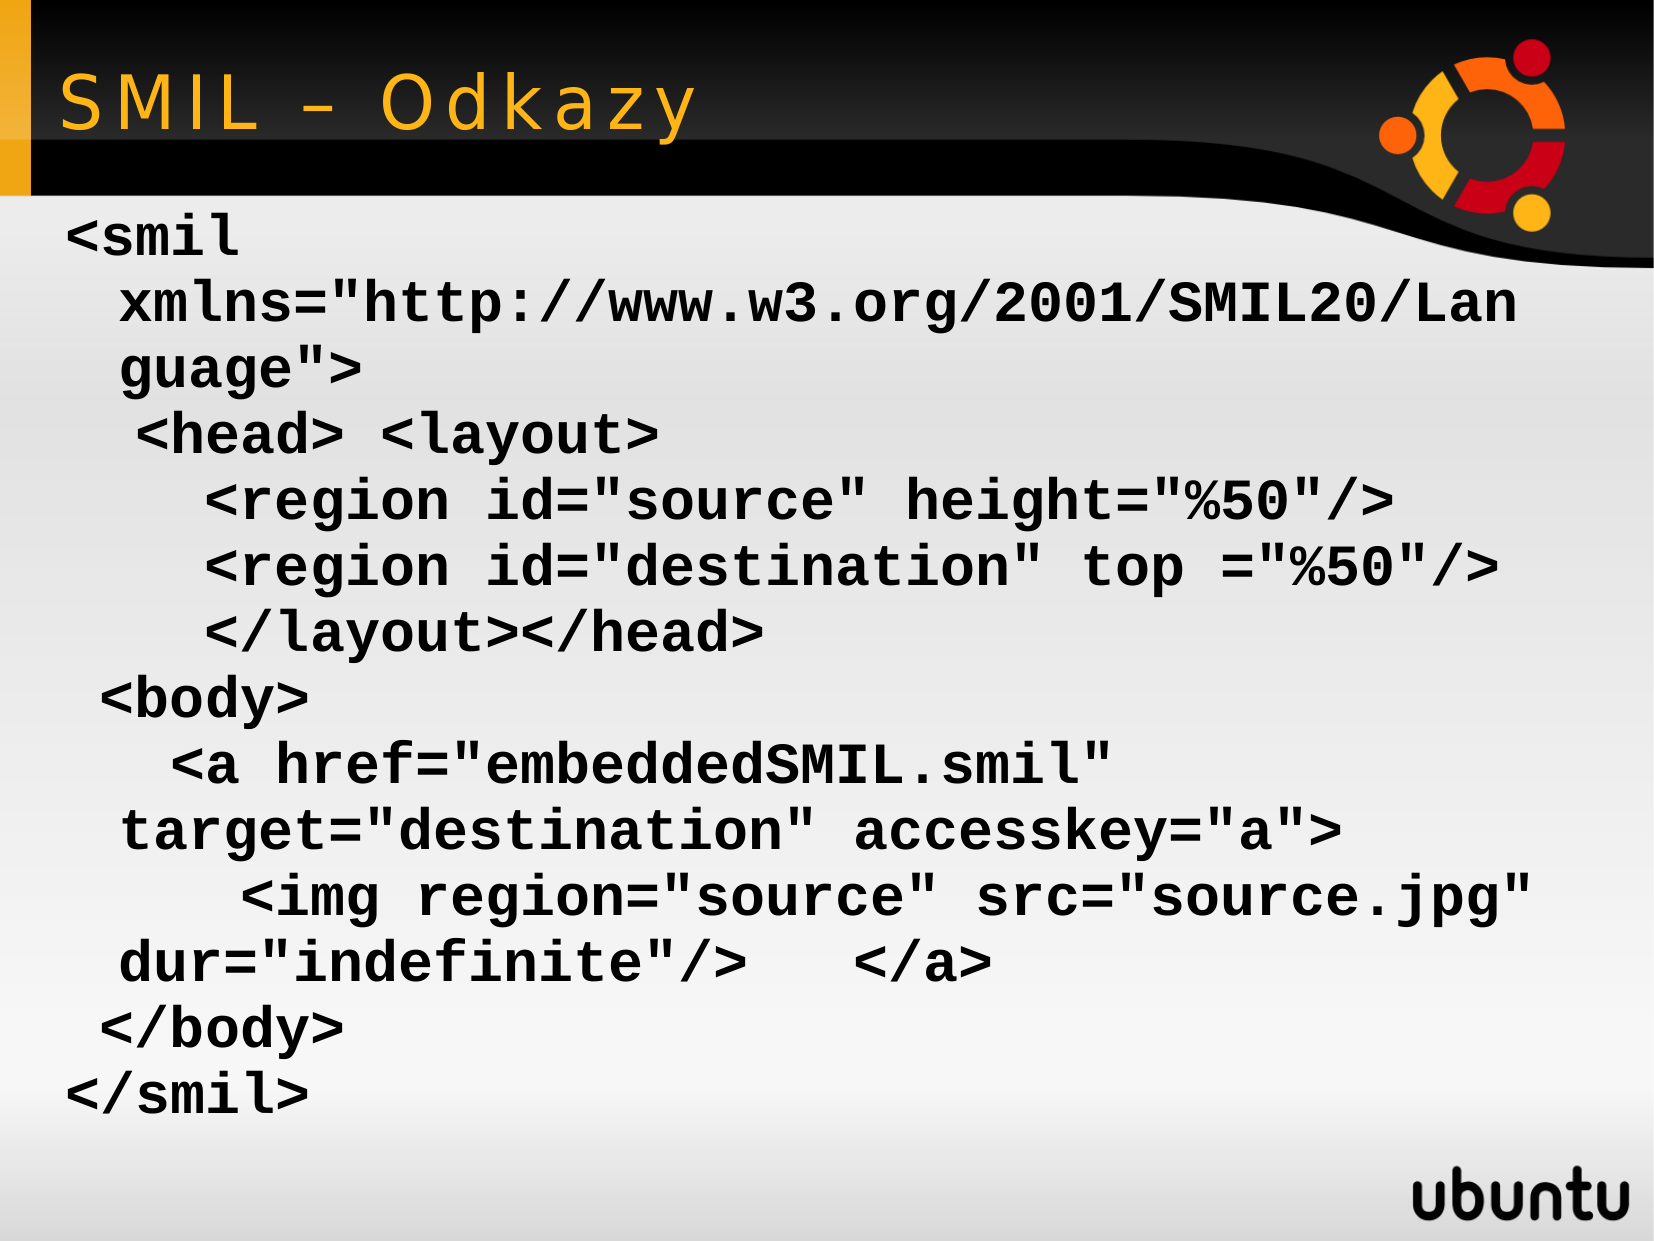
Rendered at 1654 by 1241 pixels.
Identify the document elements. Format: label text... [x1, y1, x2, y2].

title SMIL – Odkazy [59, 29, 1270, 178]
picture [0, 0, 1654, 1241]
list <smil xmlns="http://www.w3.org/2001/SMIL20/Language"> <head> <layout> <region id="source" height="%50"/> <region id="destination" top ="%50"/> </layout></head> <body> <a href="embeddedSMIL.smil" target="destination" accesskey="a"> <img region="source" src="source.jpg" dur="indefinite"/> </a> </body> </smil> [47, 206, 1536, 1132]
